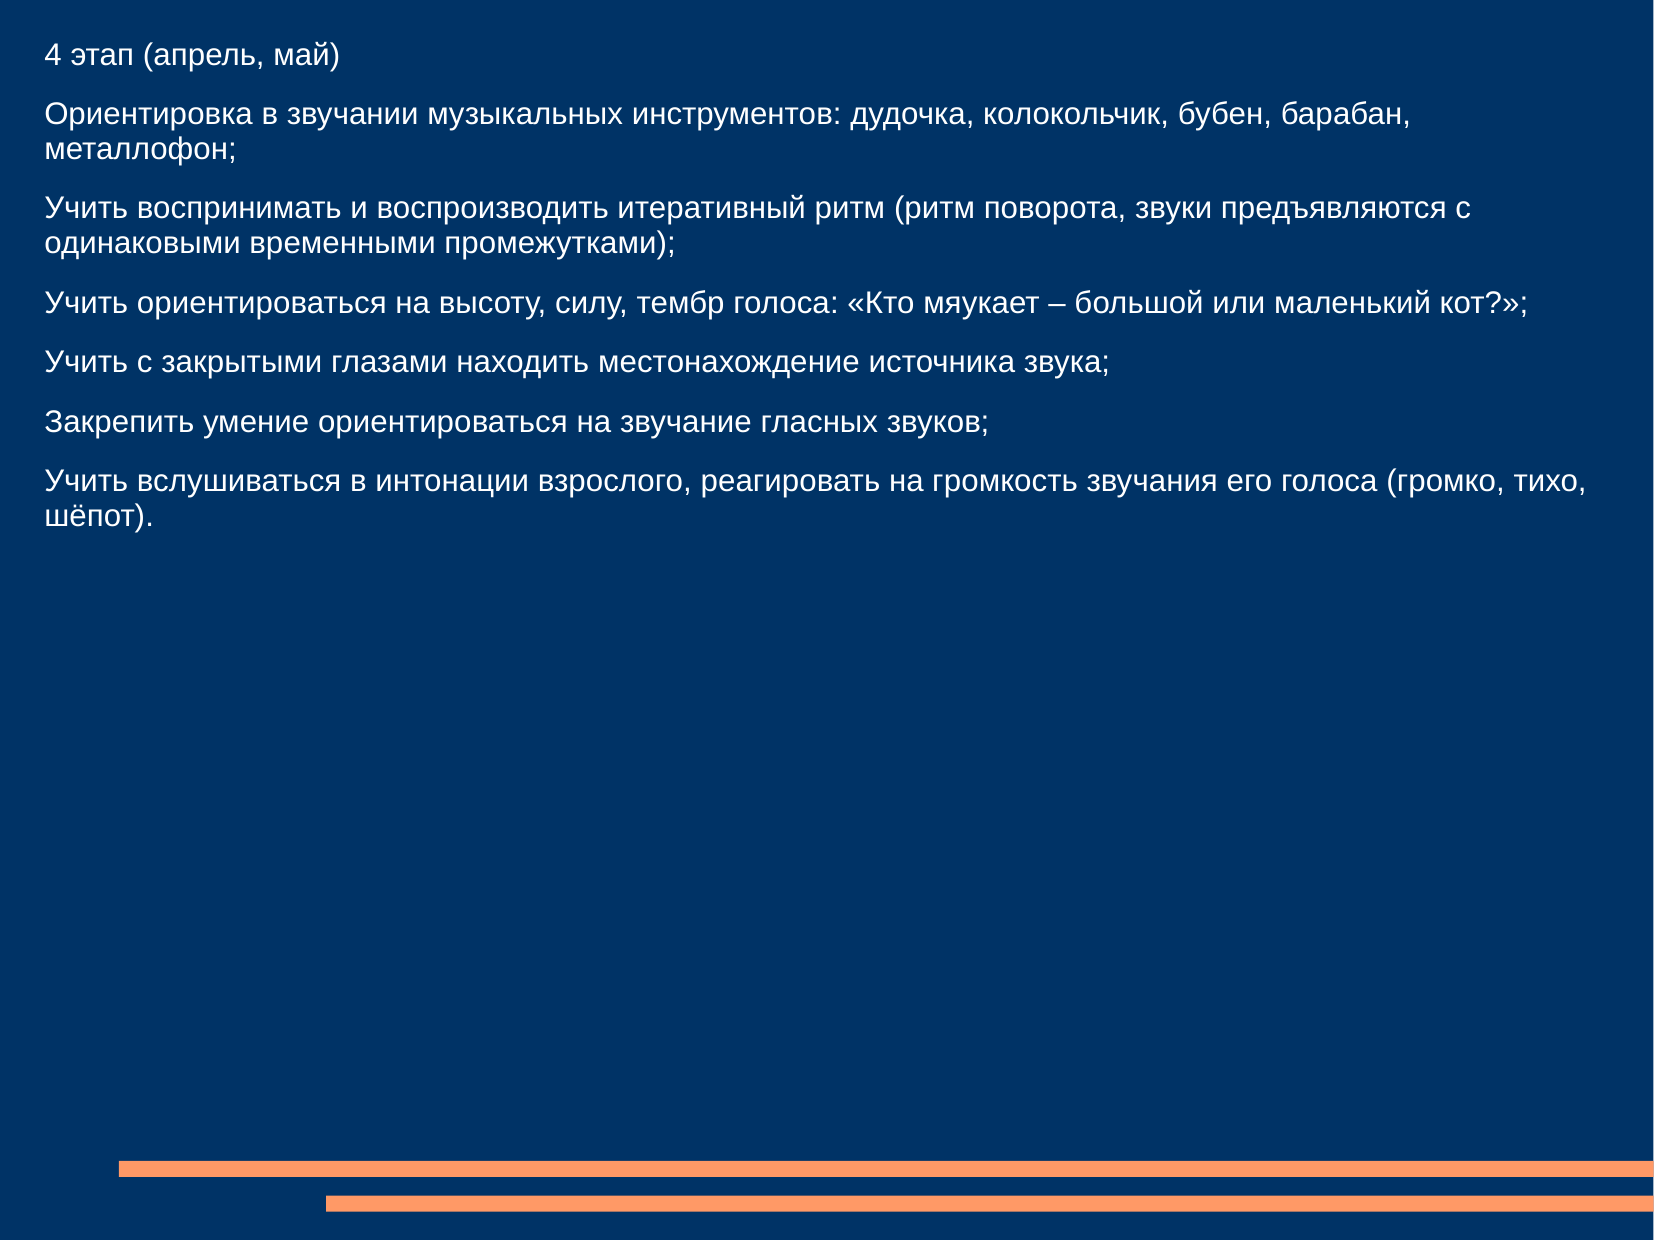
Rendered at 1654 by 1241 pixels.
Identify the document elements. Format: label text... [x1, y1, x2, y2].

text_box 4 этап (апрель, май) Ориентировка в звучании музыкальных инструментов: дудочка, колокольчик, бубен, барабан, металлофон; Учить воспринимать и воспроизводить итеративный ритм (ритм поворота, звуки предъявляются с одинаковыми временными промежутками); Учить ориентироваться на высоту, силу, тембр голоса: «Кто мяукает – большой или маленький кот?»; Учить с закрытыми глазами находить местонахождение источника звука; Закрепить умение ориентироваться на звучание гласных звуков; Учить вслушиваться в интонации взрослого, реагировать на громкость звучания его голоса (громко, тихо, шёпот). [29, 29, 1625, 1152]
